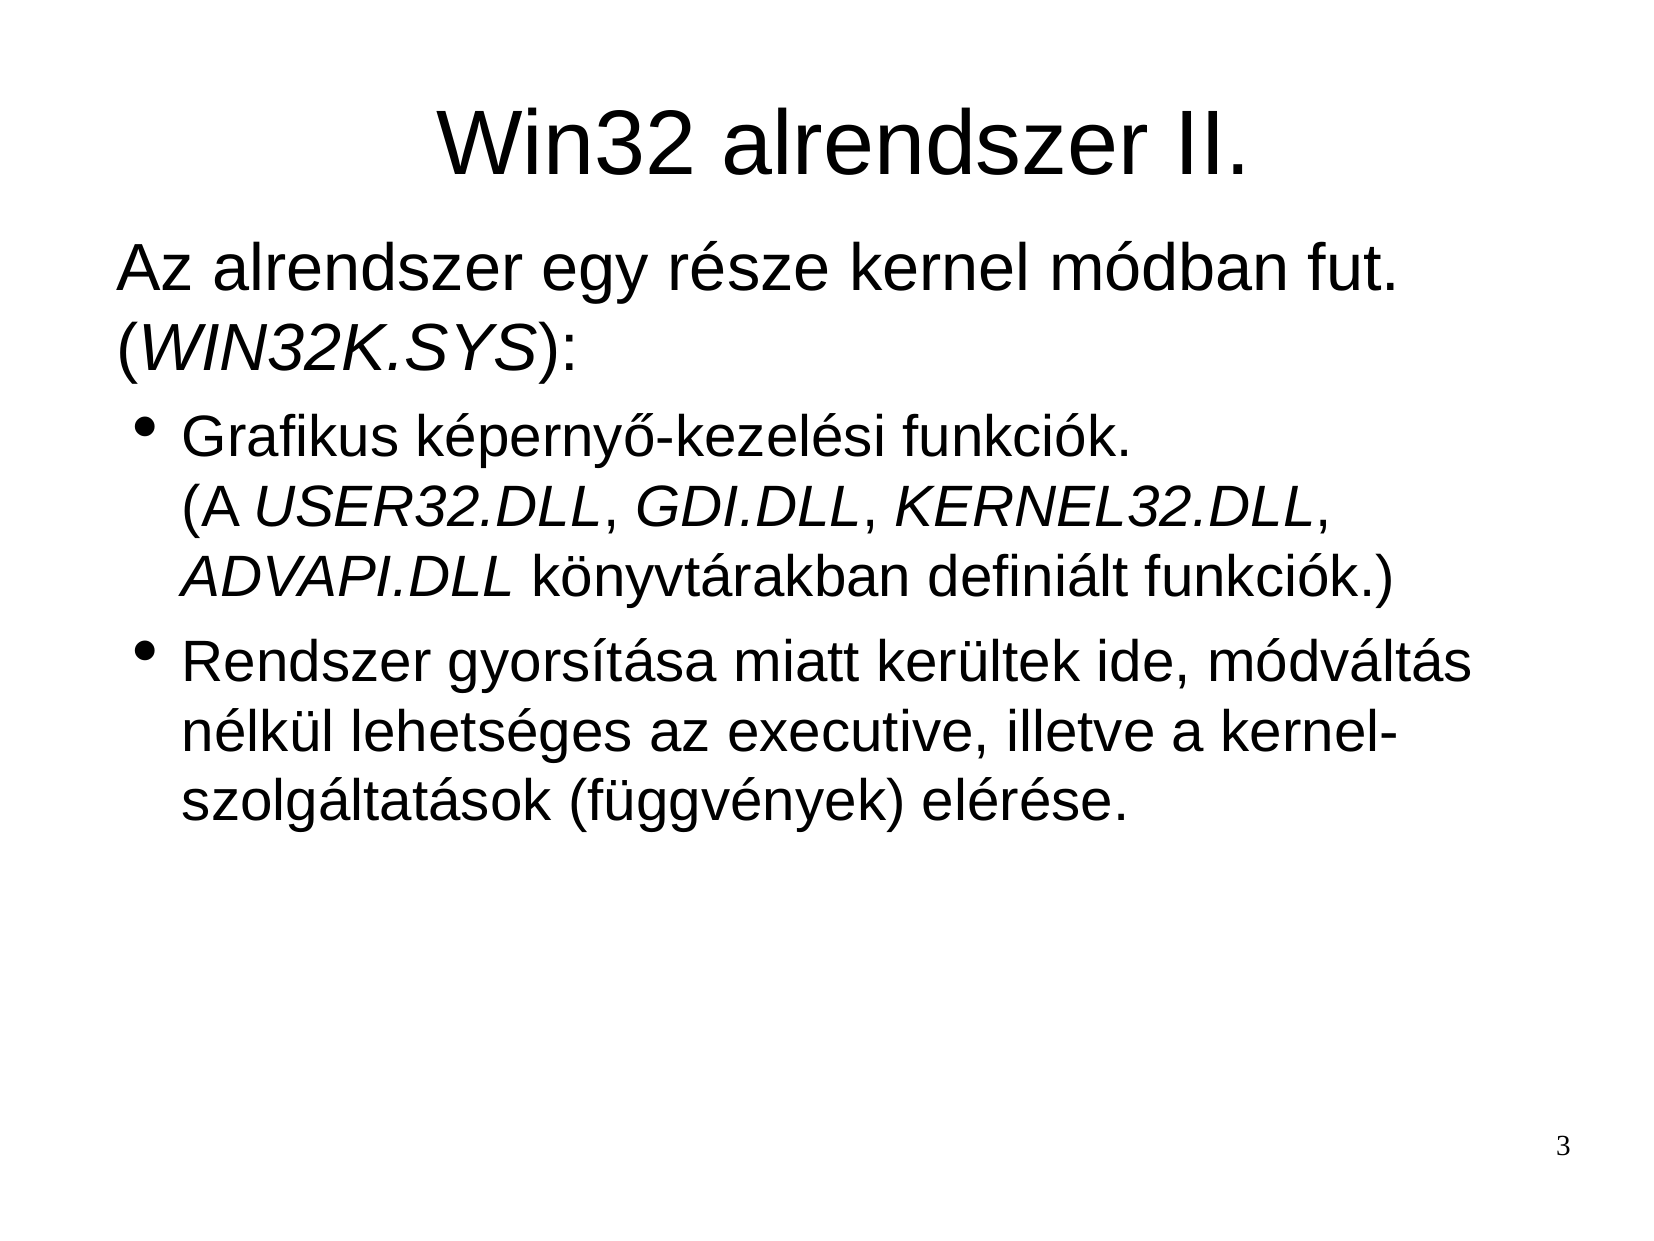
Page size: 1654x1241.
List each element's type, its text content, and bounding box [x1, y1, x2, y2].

title Win32 alrendszer II. [123, 34, 1530, 216]
list Az alrendszer egy része kernel módban fut. (WIN32K.SYS): Grafikus képernyő-kezelési funkciók. (A USER32.DLL, GDI.DLL, KERNEL32.DLL, ADVAPI.DLL könyvtárakban definiált funkciók.) Rendszer gyorsítása miatt kerültek ide, módváltás nélkül lehetséges az executive, illetve a kernel-szolgáltatások (függvények) elérése. [45, 216, 1622, 1180]
